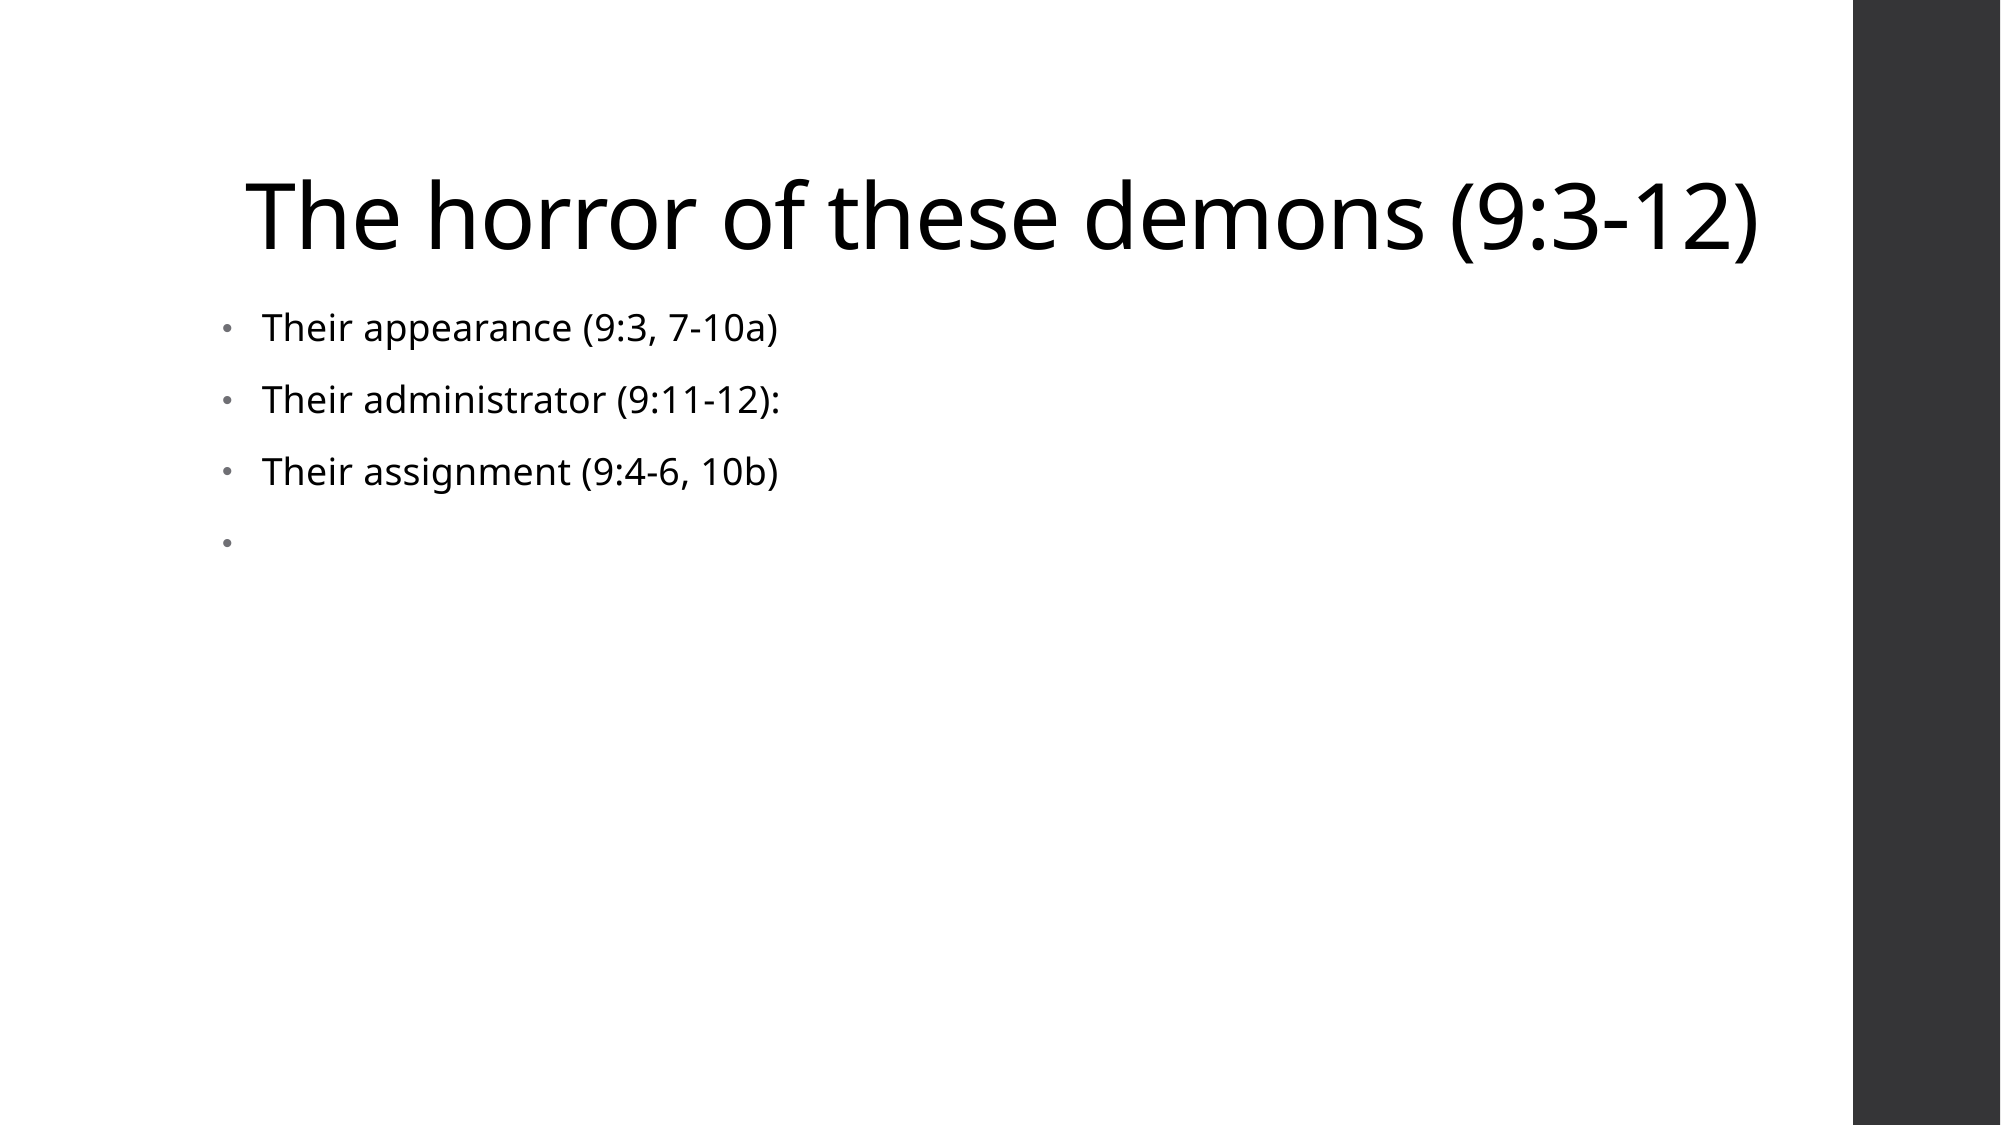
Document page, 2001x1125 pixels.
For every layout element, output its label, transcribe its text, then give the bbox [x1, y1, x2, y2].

title The horror of these demons (9:3-12) [206, 60, 1797, 278]
list Their appearance (9:3, 7-10a) Their administrator (9:11-12): Their assignment (9:4-6, 10b) [206, 299, 1617, 1014]
